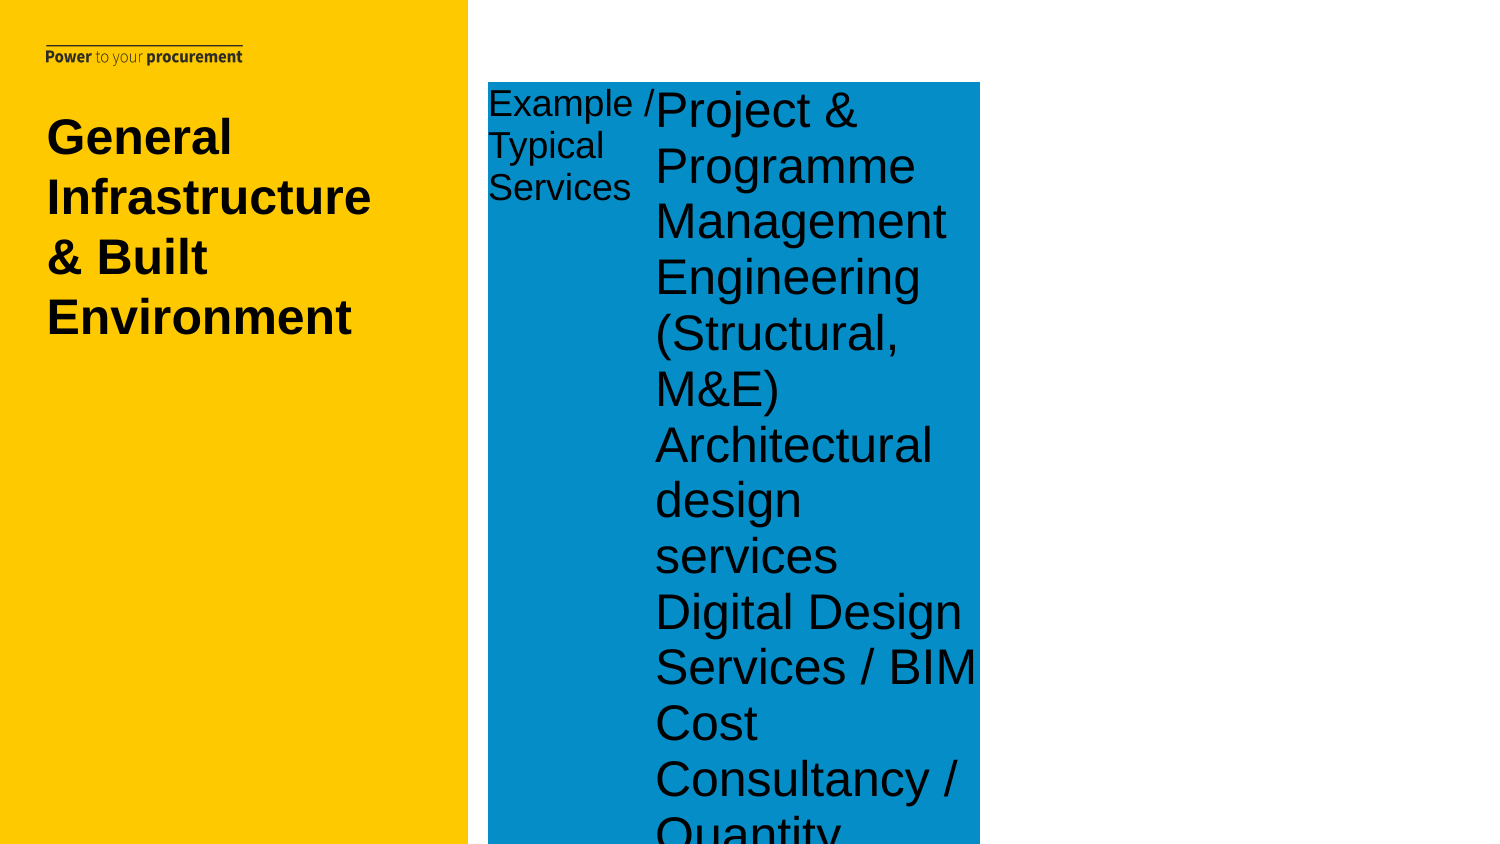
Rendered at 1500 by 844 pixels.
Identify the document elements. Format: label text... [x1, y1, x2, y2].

table_header Project & Programme Management Engineering (Structural, M&E) Architectural design services Digital Design Services / BIM Cost Consultancy / Quantity surveying Environmental & Sustainability Health & Safety [655, 82, 980, 844]
table_header Example / Typical Services [488, 82, 655, 844]
title General Infrastructure & Built Environment [46, 104, 423, 209]
